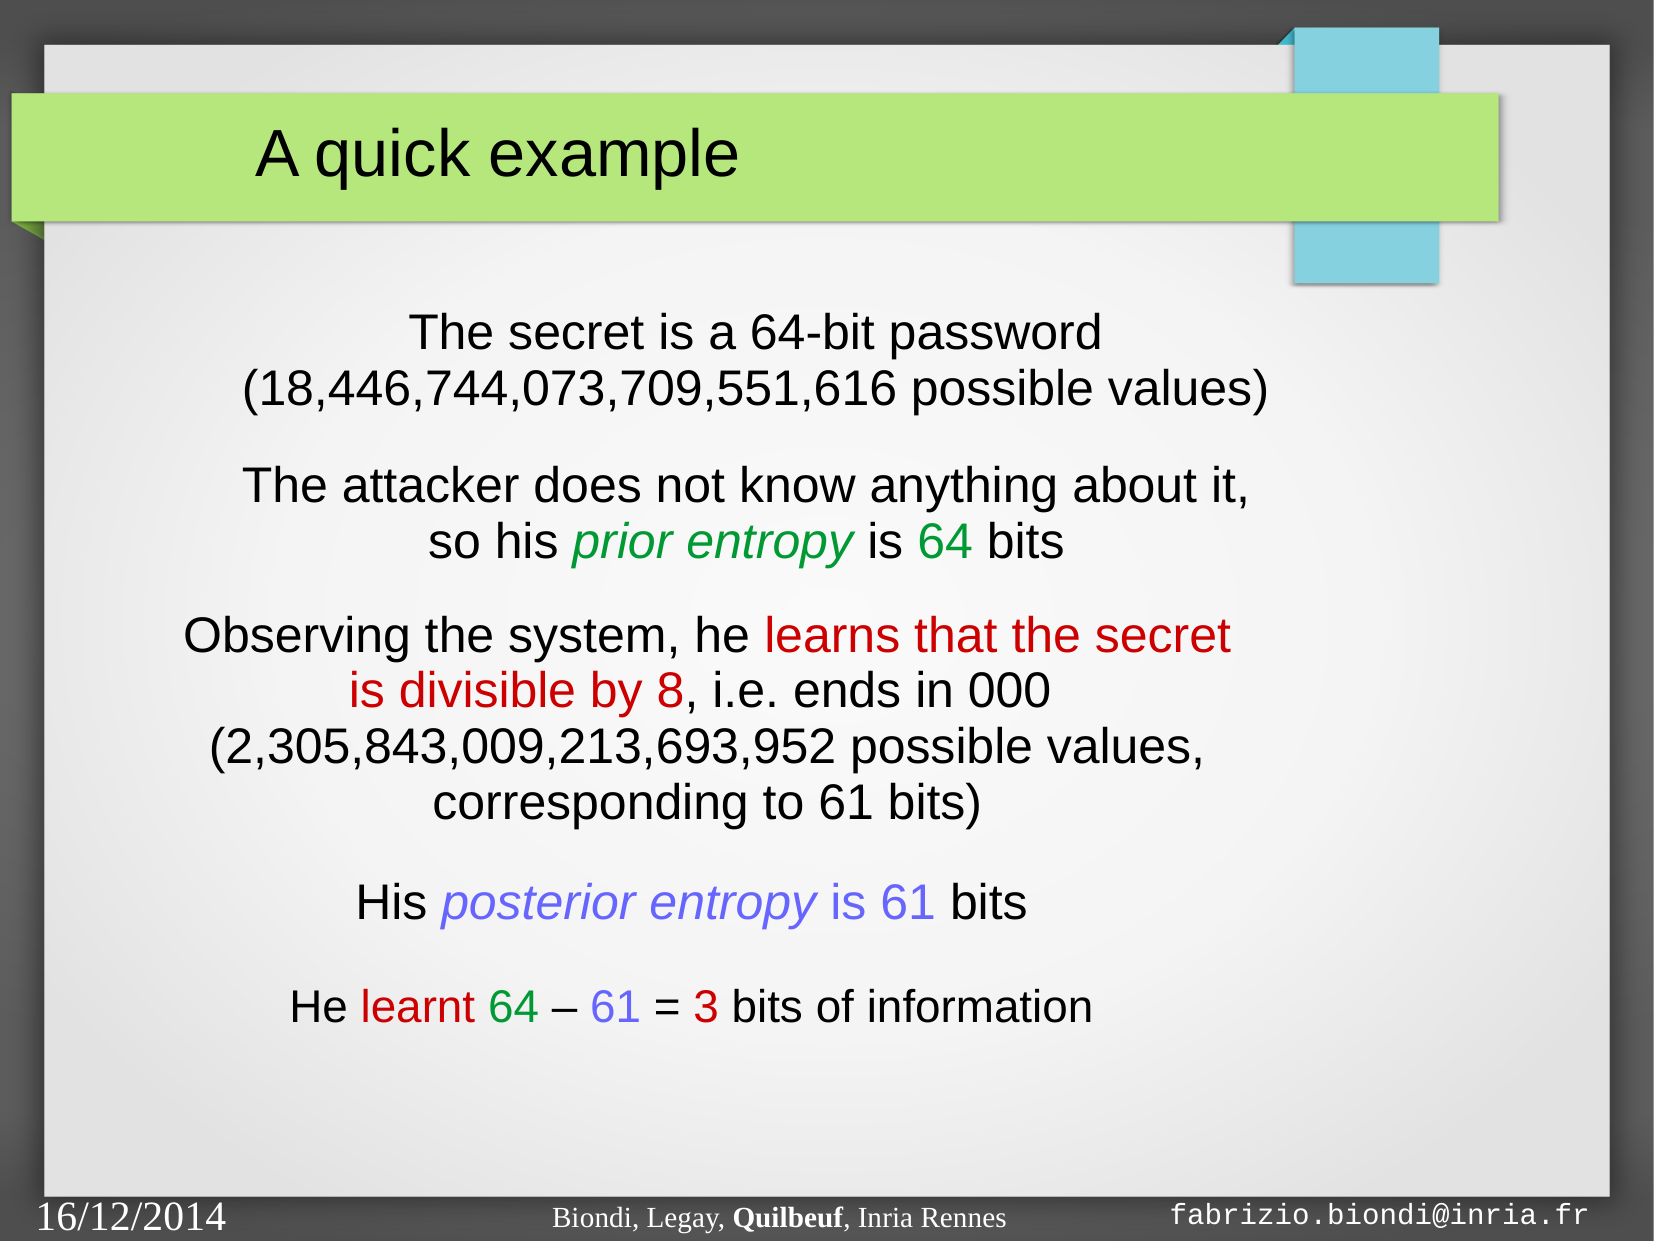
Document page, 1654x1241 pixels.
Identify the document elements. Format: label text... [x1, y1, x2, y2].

picture [0, 0, 1654, 1241]
text_box The attacker does not know anything about it, so his prior entropy is 64 bits [218, 441, 1425, 644]
text_box His posterior entropy is 61 bits He learnt 64 – 61 = 3 bits of information [265, 910, 1238, 1056]
text_box Observing the system, he learns that the secret is divisible by 8, i.e. ends in 000 (2,305,843,009,213,693,952 possible values, corresponding to 61 bits) [159, 590, 1406, 910]
text_box The secret is a 64-bit password (18,446,744,073,709,551,616 possible values) [218, 287, 1436, 491]
title A quick example [70, 94, 1583, 213]
